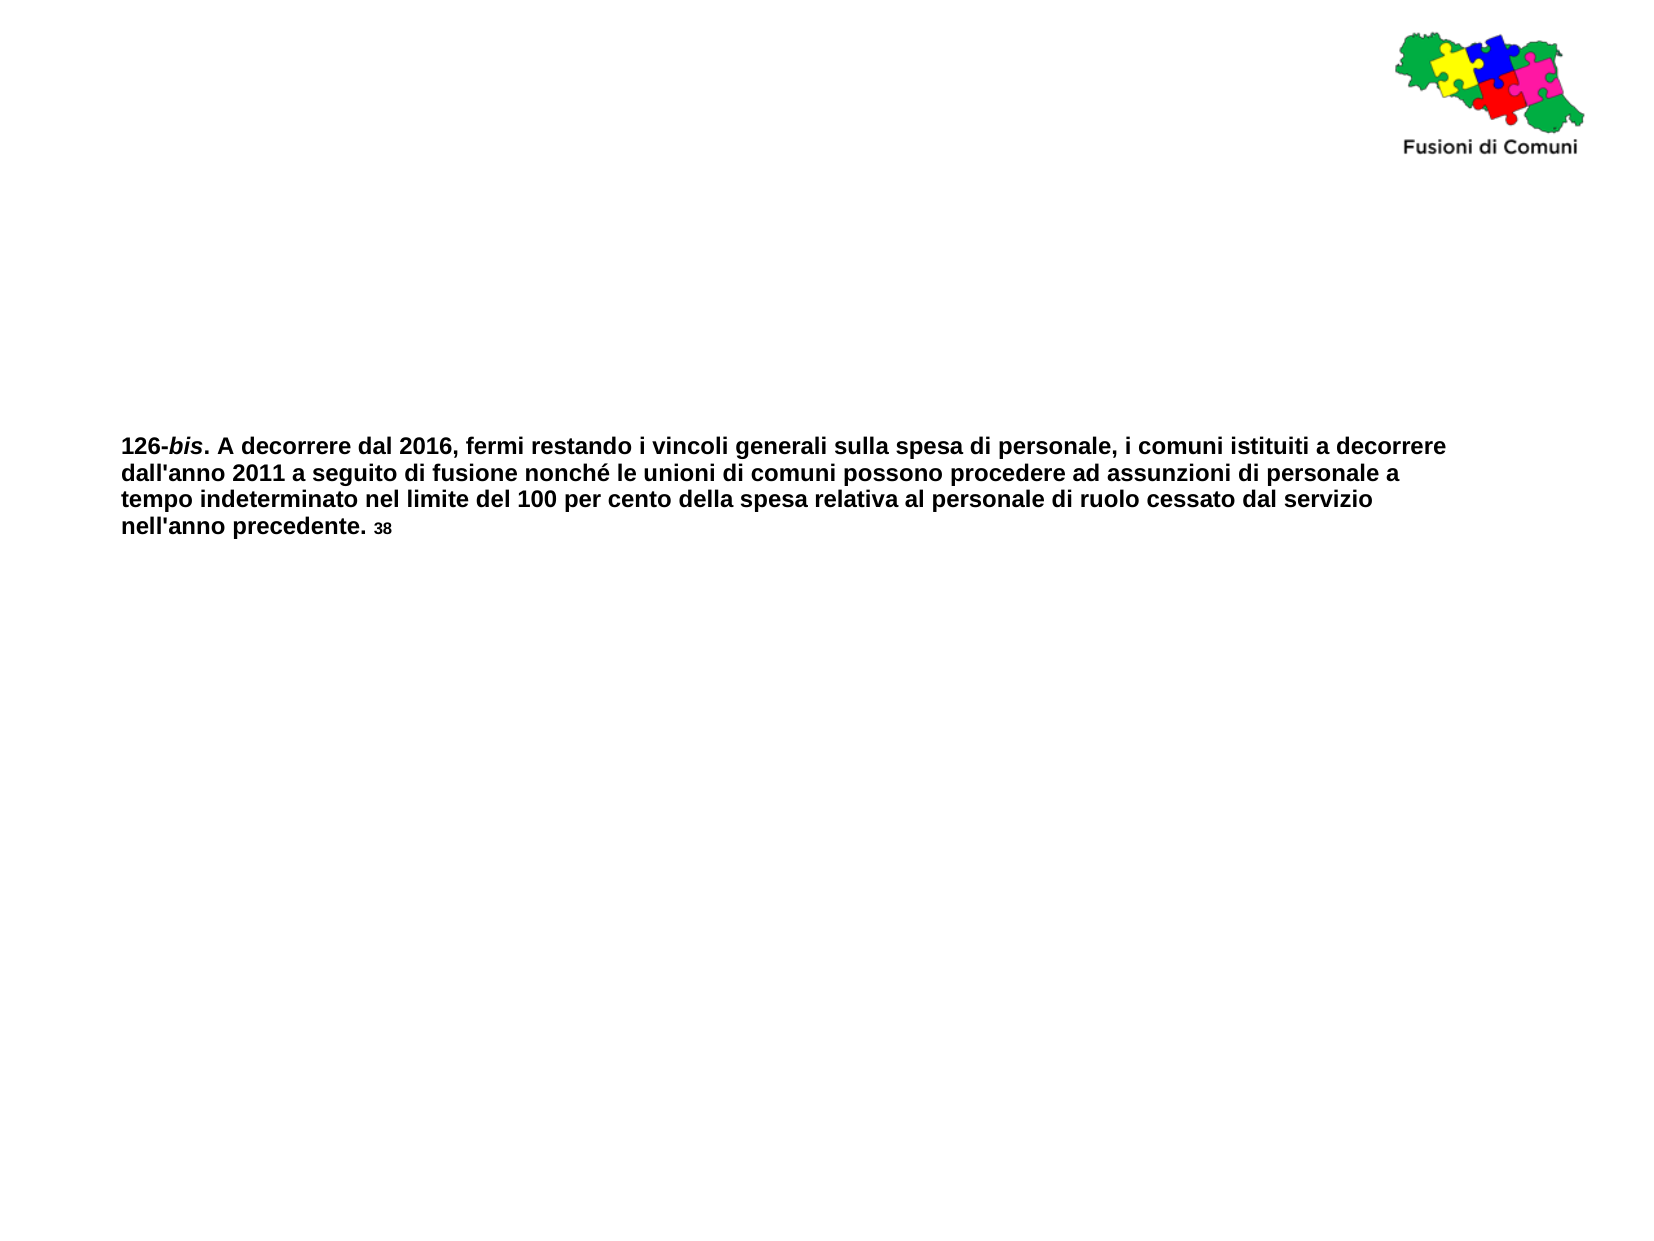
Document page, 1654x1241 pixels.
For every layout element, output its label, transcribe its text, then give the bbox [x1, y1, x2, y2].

picture [1393, 29, 1587, 159]
text_box 126-bis. A decorrere dal 2016, fermi restando i vincoli generali sulla spesa di personale, i comuni istituiti a decorrere dall'anno 2011 a seguito di fusione nonché le unioni di comuni possono procedere ad assunzioni di personale a tempo indeterminato nel limite del 100 per cento della spesa relativa al personale di ruolo cessato dal servizio nell'anno precedente. 38 [106, 425, 1485, 626]
